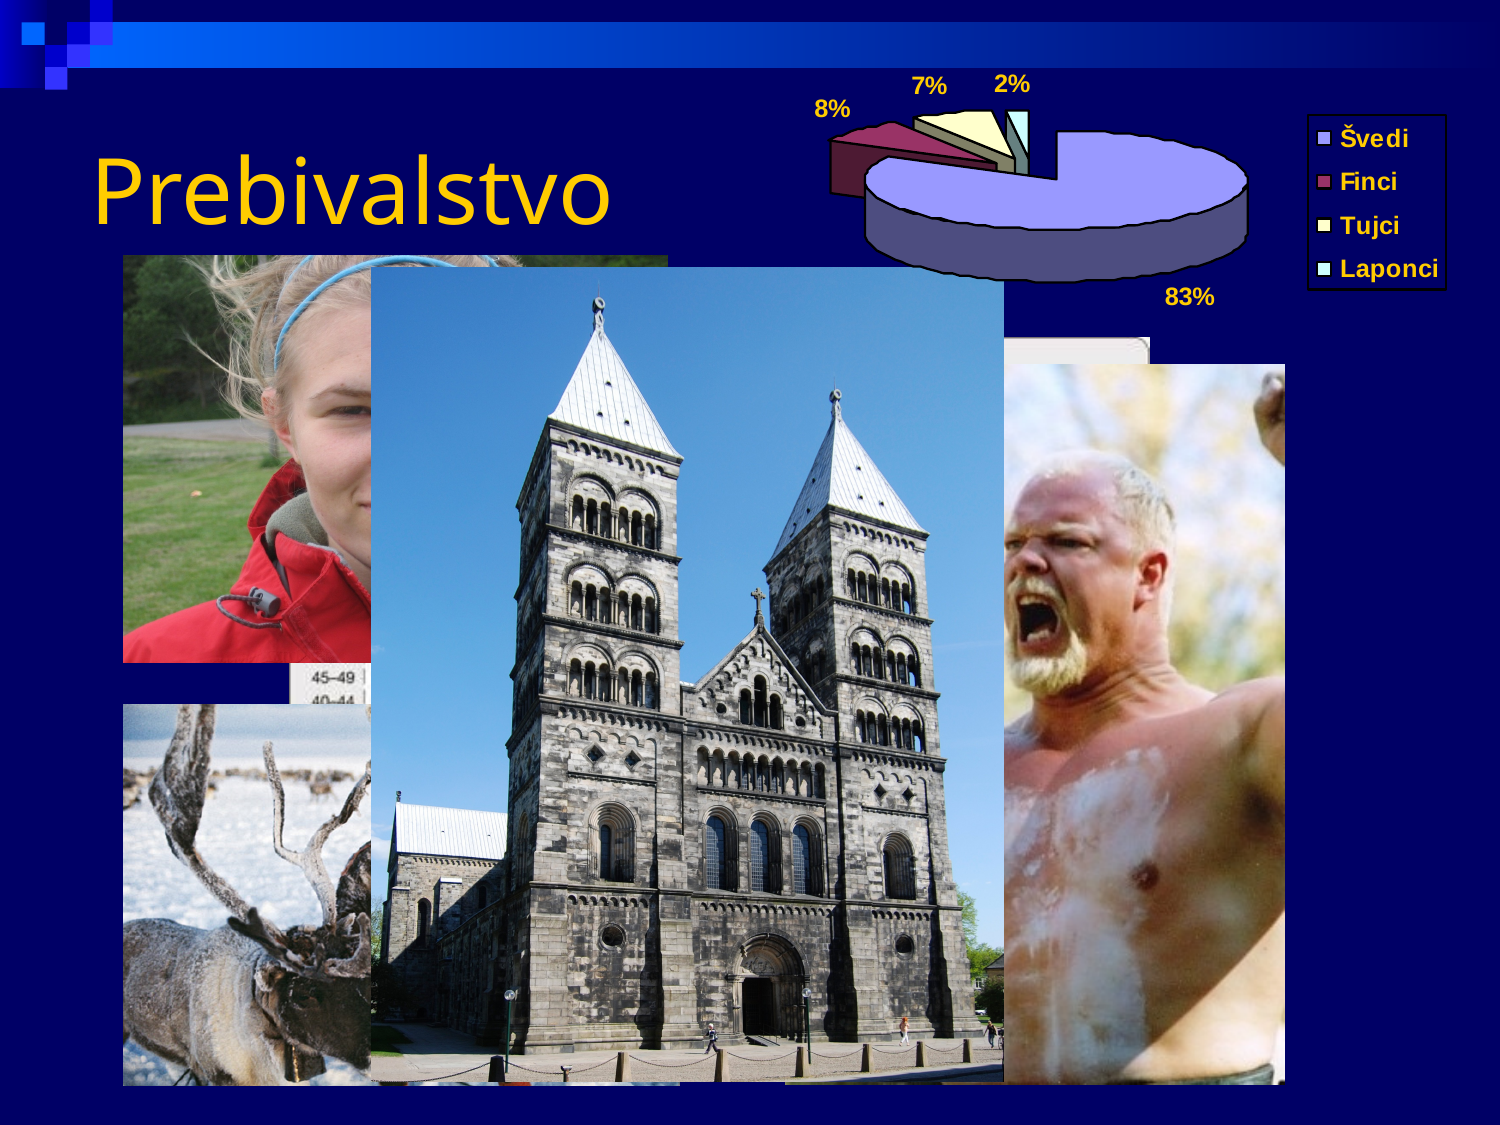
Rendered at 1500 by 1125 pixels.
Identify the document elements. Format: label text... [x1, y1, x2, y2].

title Prebivalstvo [75, 75, 643, 300]
picture [123, 0, 1500, 1086]
